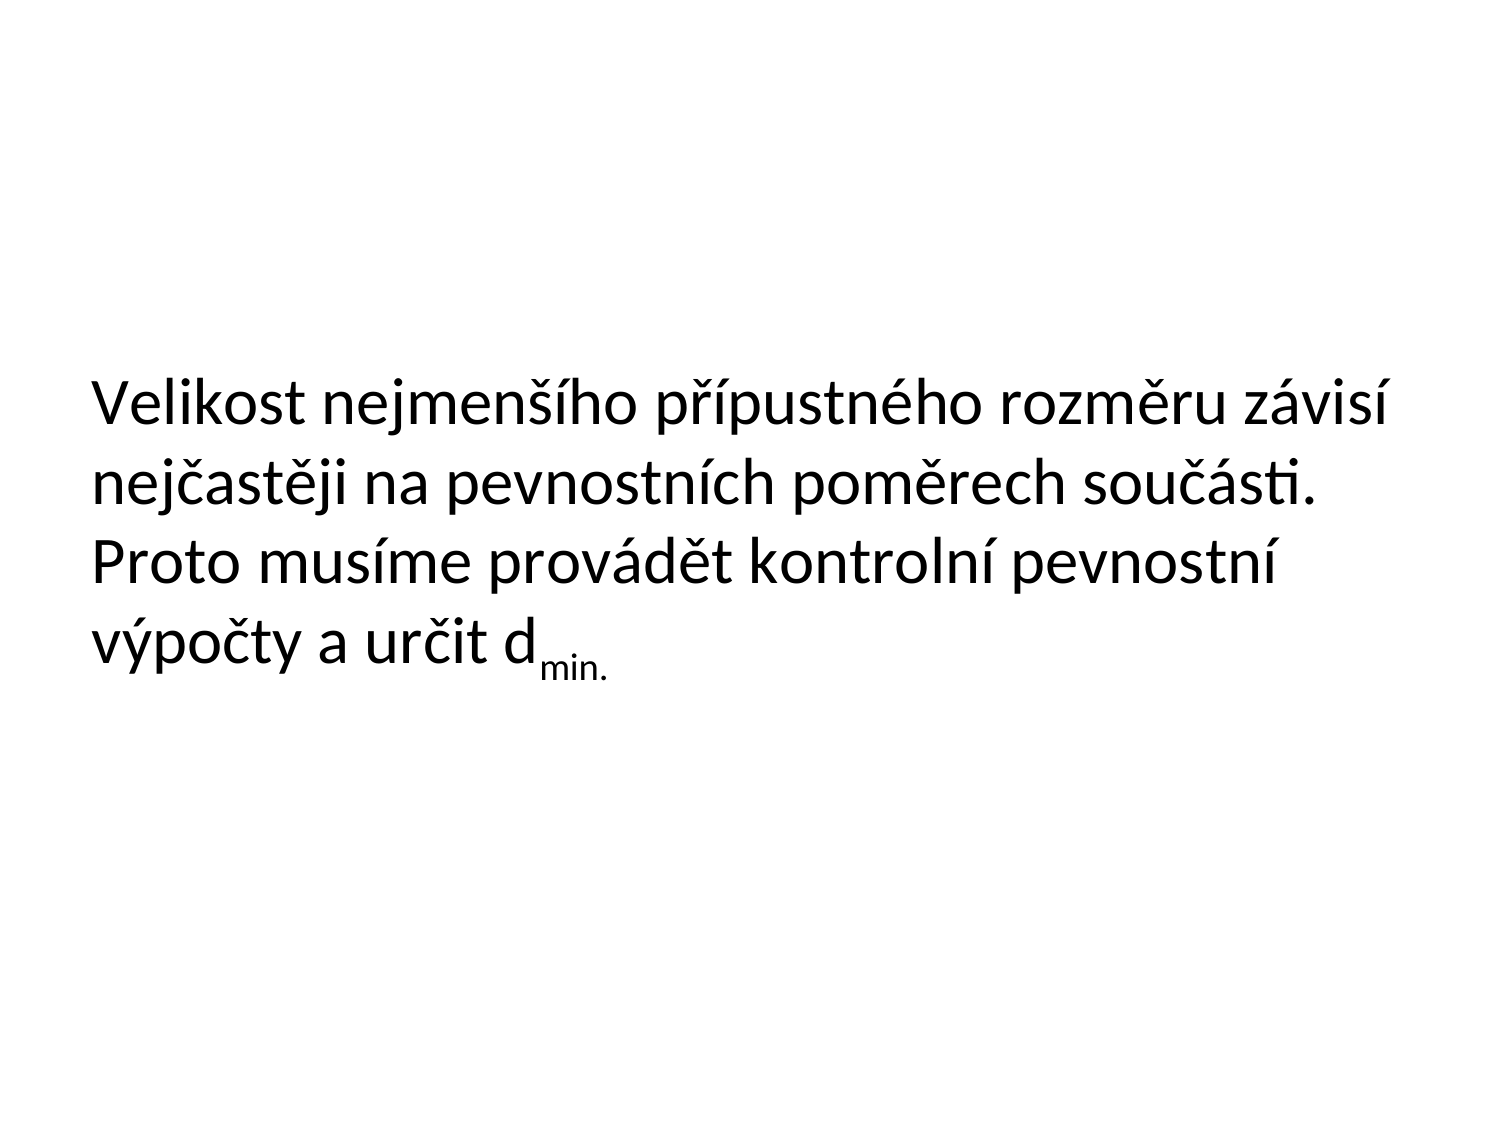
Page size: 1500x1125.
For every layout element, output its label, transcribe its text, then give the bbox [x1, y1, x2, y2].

list Velikost nejmenšího přípustného rozměru závisí nejčastěji na pevnostních poměrech součásti. Proto musíme provádět kontrolní pevnostní výpočty a určit dmin. [76, 349, 1427, 705]
